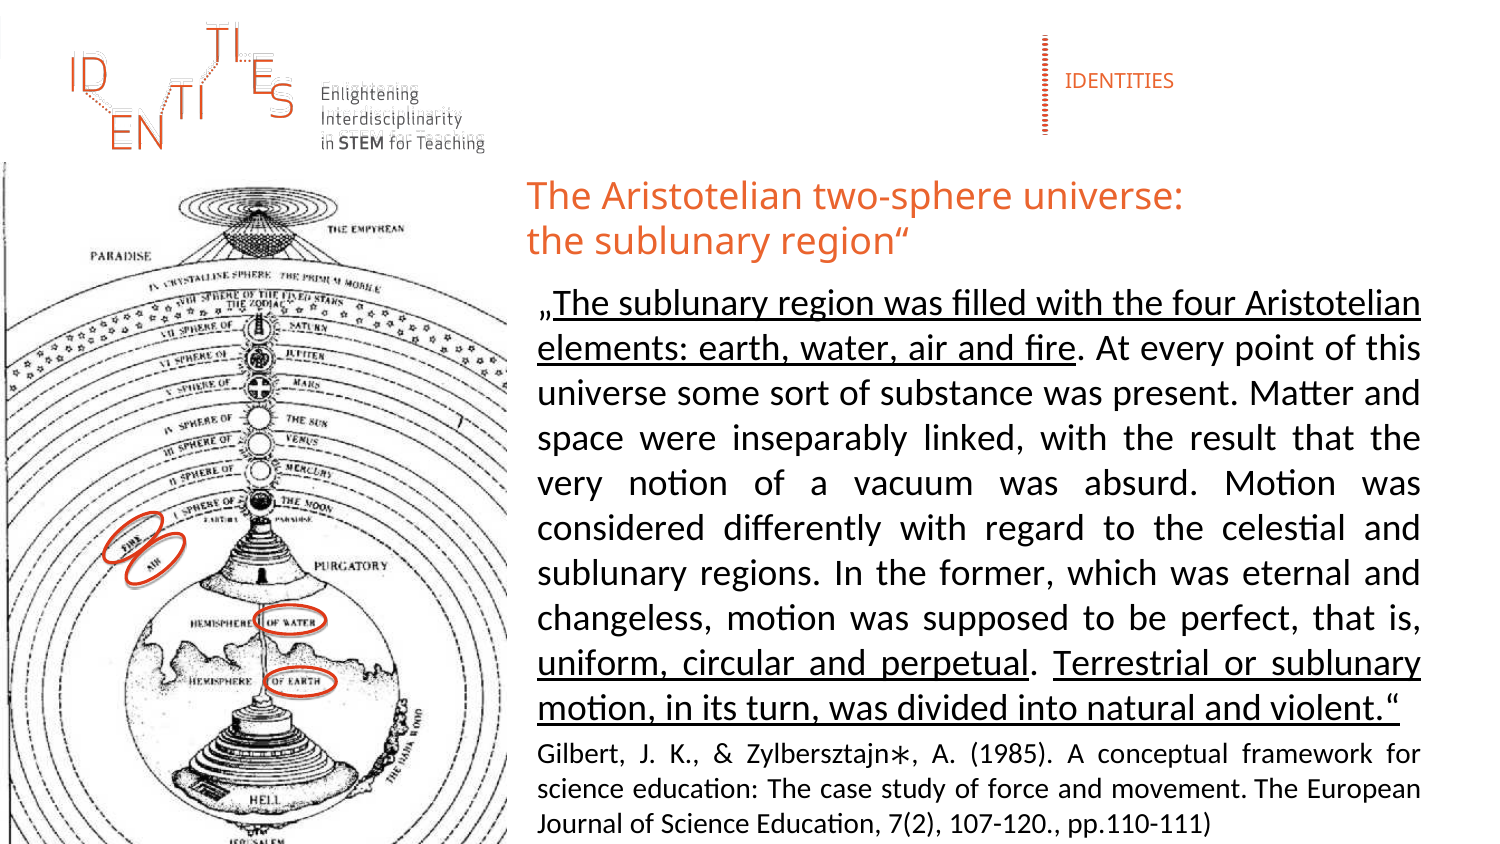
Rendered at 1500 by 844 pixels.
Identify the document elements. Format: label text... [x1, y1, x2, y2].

text_box IDENTITIES [1050, 60, 1472, 121]
picture [71, 18, 485, 157]
picture [1042, 35, 1051, 135]
picture [0, 162, 507, 844]
text_box The Aristotelian two-sphere universe: the sublunary region“ [511, 164, 1247, 271]
text_box „The sublunary region was filled with the four Aristotelian elements: earth, water, air and fire. At every point of this universe some sort of substance was present. Matter and space were inseparably linked, with the result that the very notion of a vacuum was absurd. Motion was considered differently with regard to the celestial and sublunary regions. In the former, which was eternal and changeless, motion was supposed to be perfect, that is, uniform, circular and perpetual. Terrestrial or sublunary motion, in its turn, was divided into natural and violent.“ Gilbert, J. K., & Zylbersztajn∗, A. (1985). A conceptual framework for science education: The case study of force and movement. The European Journal of Science Education, 7(2), 107-120., pp.110-111) [507, 270, 1478, 844]
